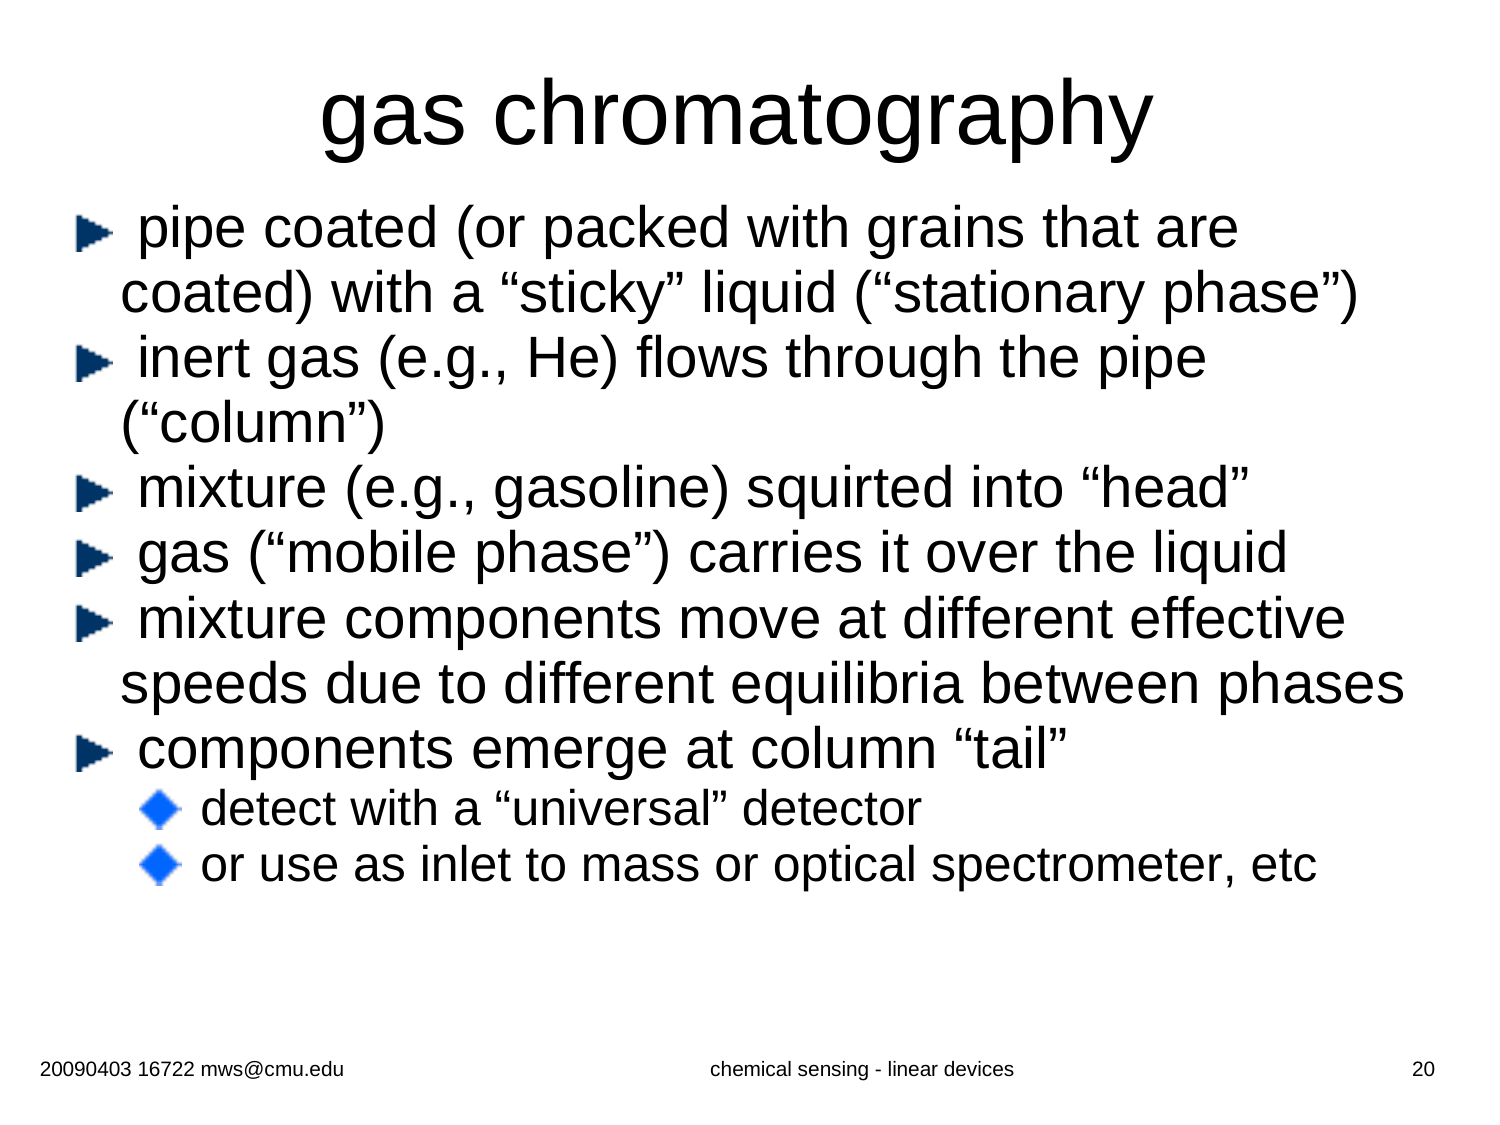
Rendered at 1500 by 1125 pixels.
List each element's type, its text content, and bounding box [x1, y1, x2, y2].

title gas chromatography [99, 49, 1375, 176]
list pipe coated (or packed with grains that are coated) with a “sticky” liquid (“stationary phase”) inert gas (e.g., He) flows through the pipe (“column”) mixture (e.g., gasoline) squirted into “head” gas (“mobile phase”) carries it over the liquid mixture components move at different effective speeds due to different equilibria between phases components emerge at column “tail” detect with a “universal” detector or use as inlet to mass or optical spectrometer, etc [50, 187, 1463, 953]
